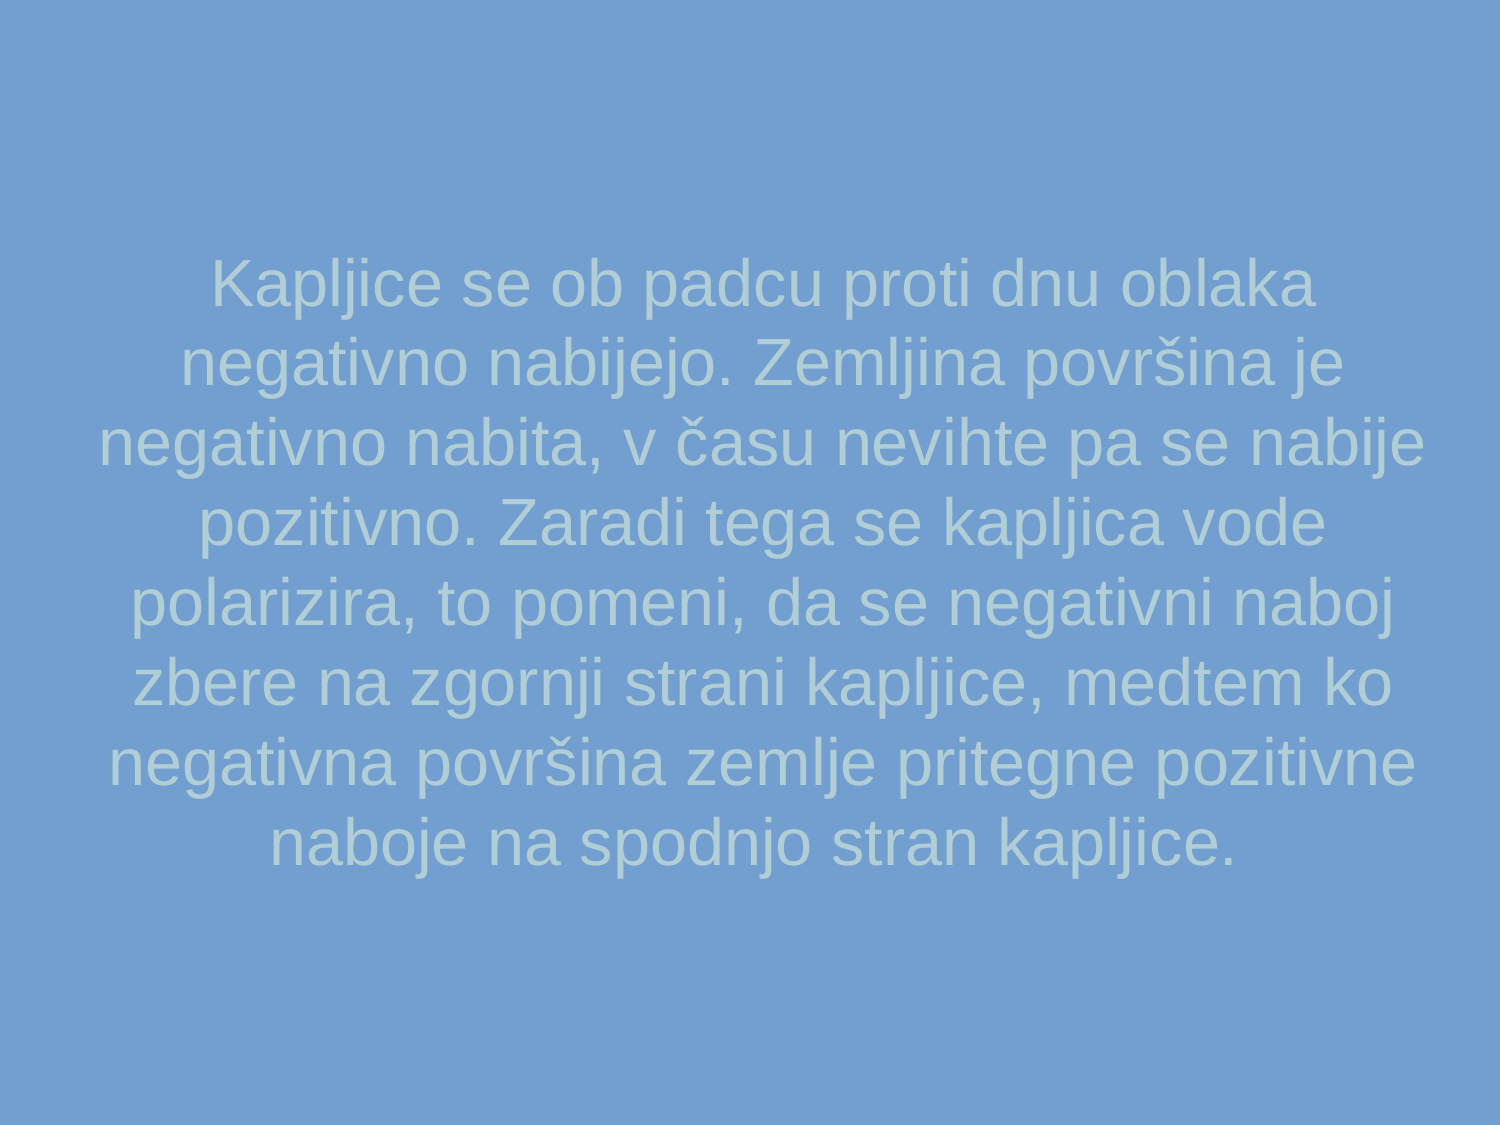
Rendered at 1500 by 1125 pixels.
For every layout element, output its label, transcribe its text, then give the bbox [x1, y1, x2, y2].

list Kapljice se ob padcu proti dnu oblaka negativno nabijejo. Zemljina površina je negativno nabita, v času nevihte pa se nabije pozitivno. Zaradi tega se kapljica vode polarizira, to pomeni, da se negativni naboj zbere na zgornji strani kapljice, medtem ko negativna površina zemlje pritegne pozitivne naboje na spodnjo stran kapljice. [0, 231, 1471, 894]
